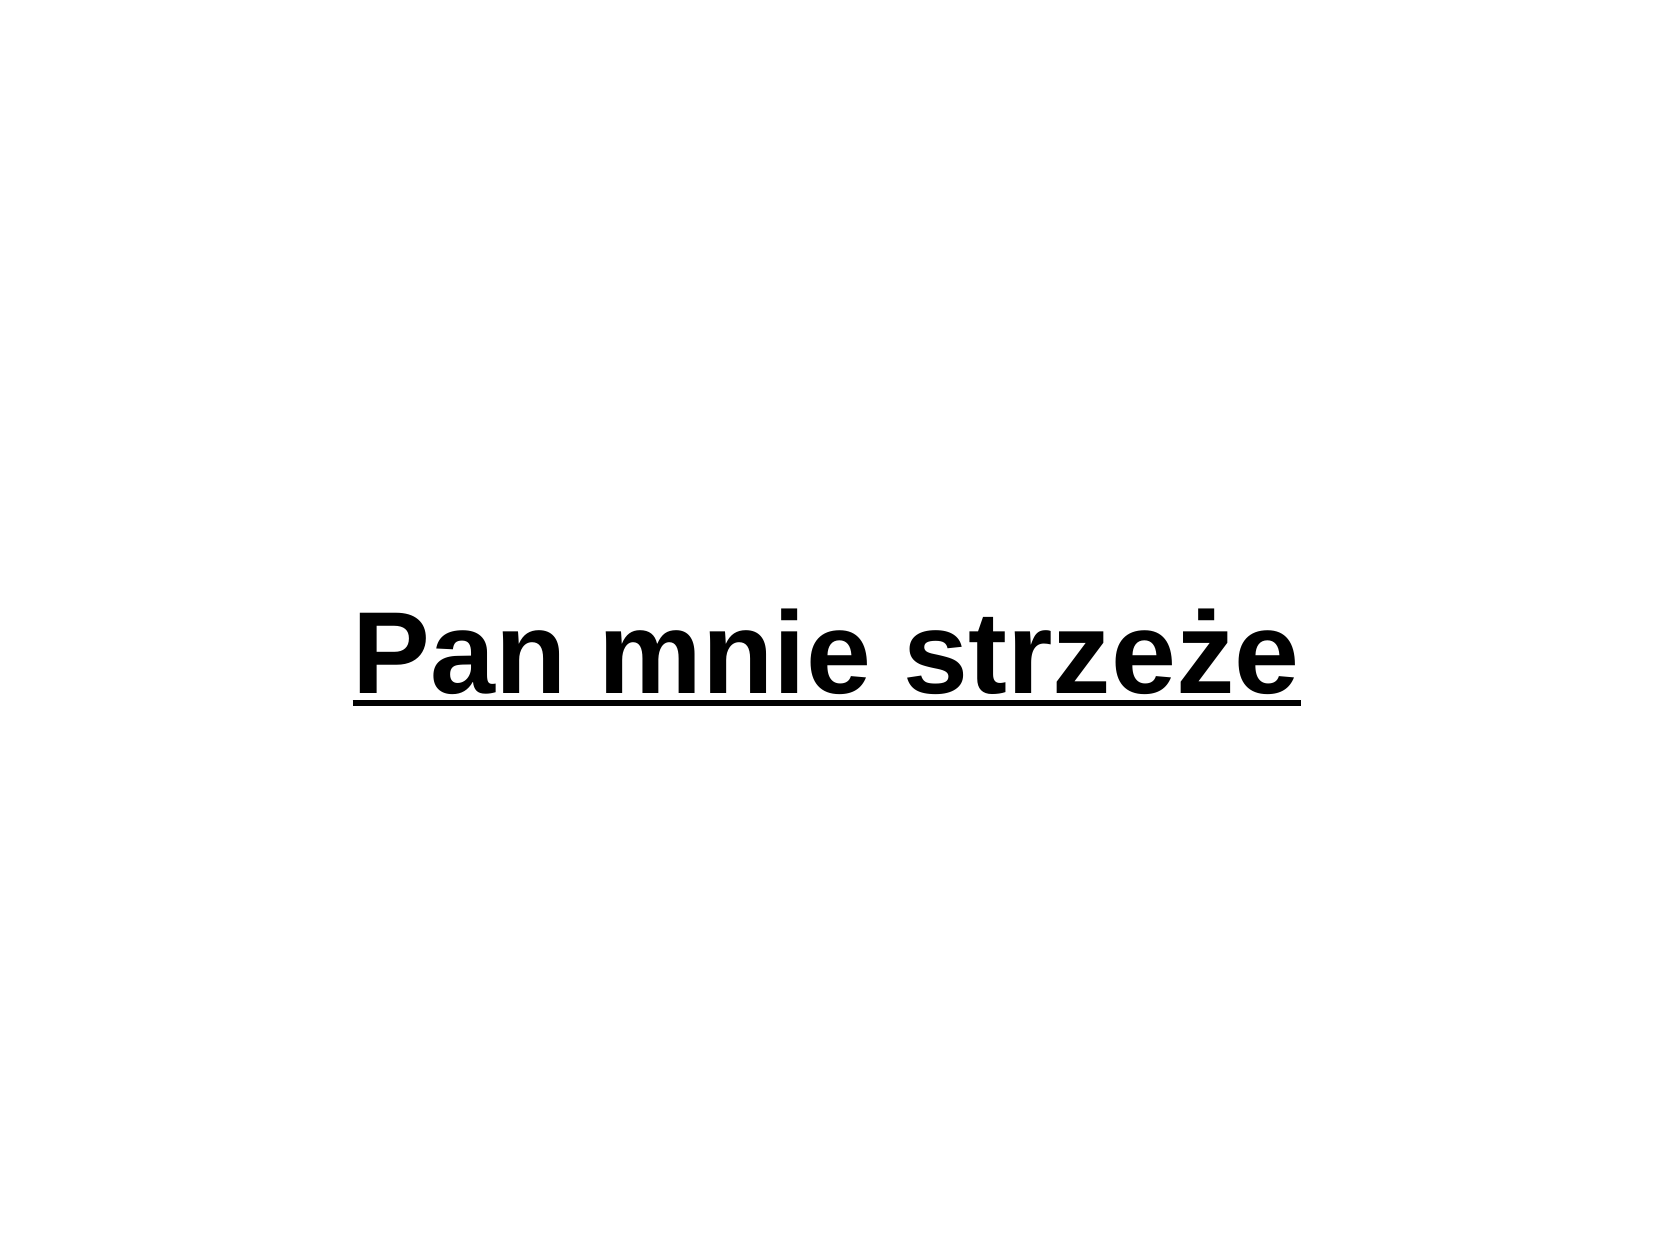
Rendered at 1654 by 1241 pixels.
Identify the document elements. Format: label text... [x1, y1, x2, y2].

subtitle Pan mnie strzeże [0, 0, 1654, 1241]
